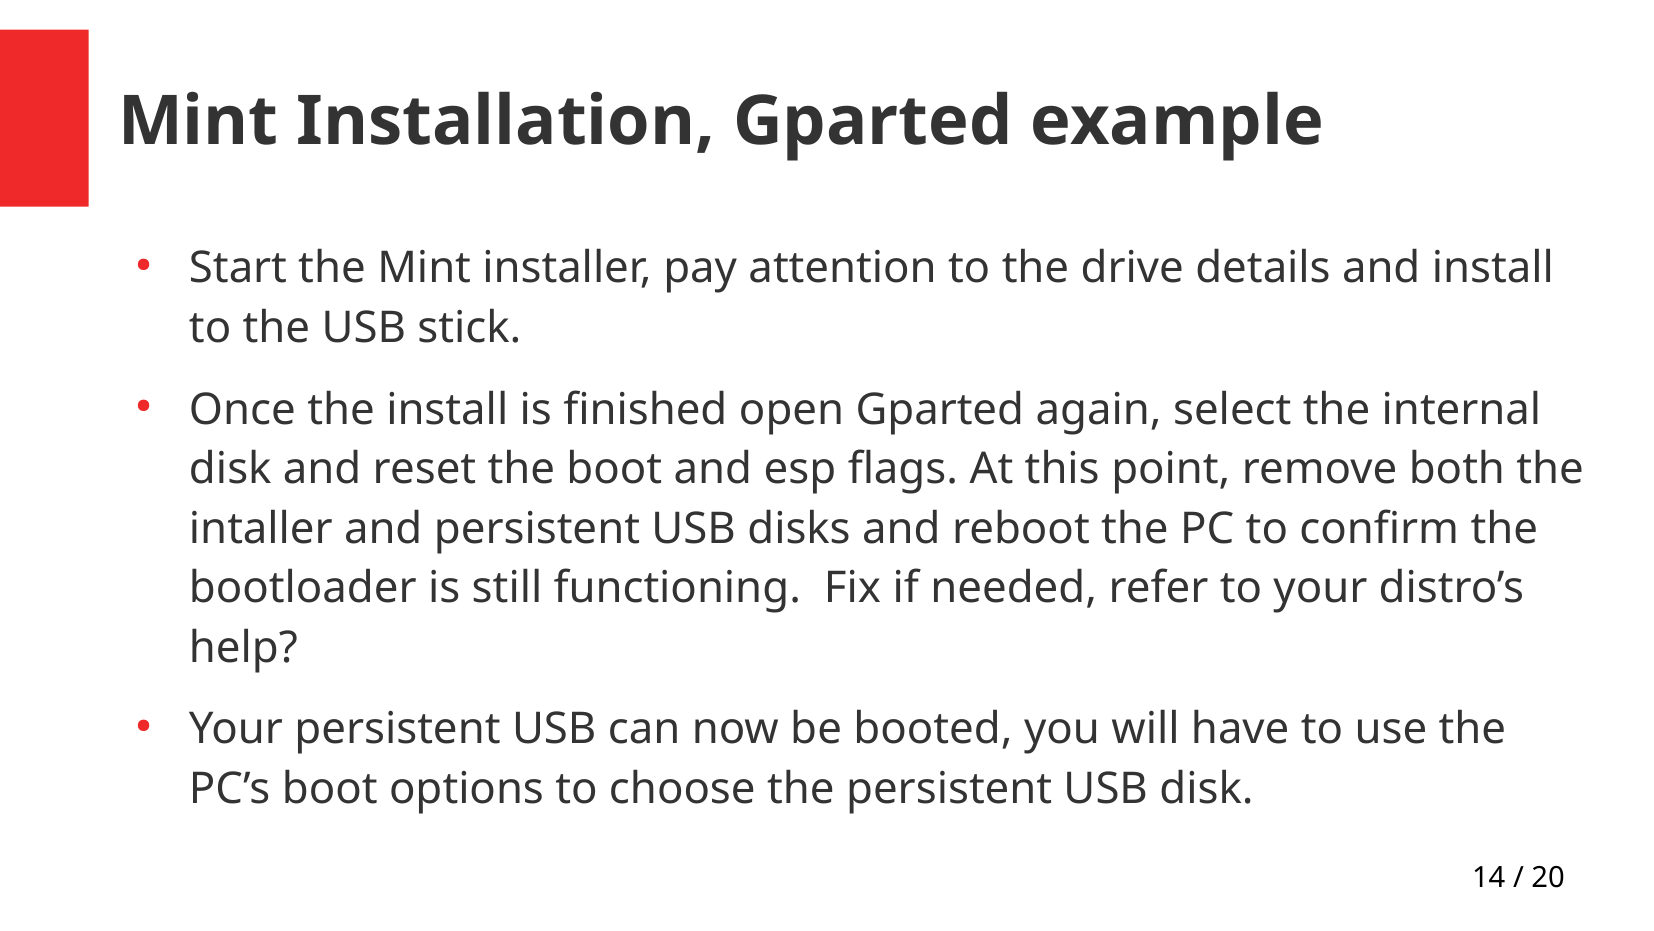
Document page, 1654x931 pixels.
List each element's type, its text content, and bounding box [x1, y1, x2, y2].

list Start the Mint installer, pay attention to the drive details and install to the USB stick. Once the install is finished open Gparted again, select the internal disk and reset the boot and esp flags. At this point, remove both the intaller and persistent USB disks and reboot the PC to confirm the bootloader is still functioning. Fix if needed, refer to your distro’s help? Your persistent USB can now be booted, you will have to use the PC’s boot options to choose the persistent USB disk. [118, 236, 1595, 798]
title Mint Installation, Gparted example [118, 29, 1595, 207]
